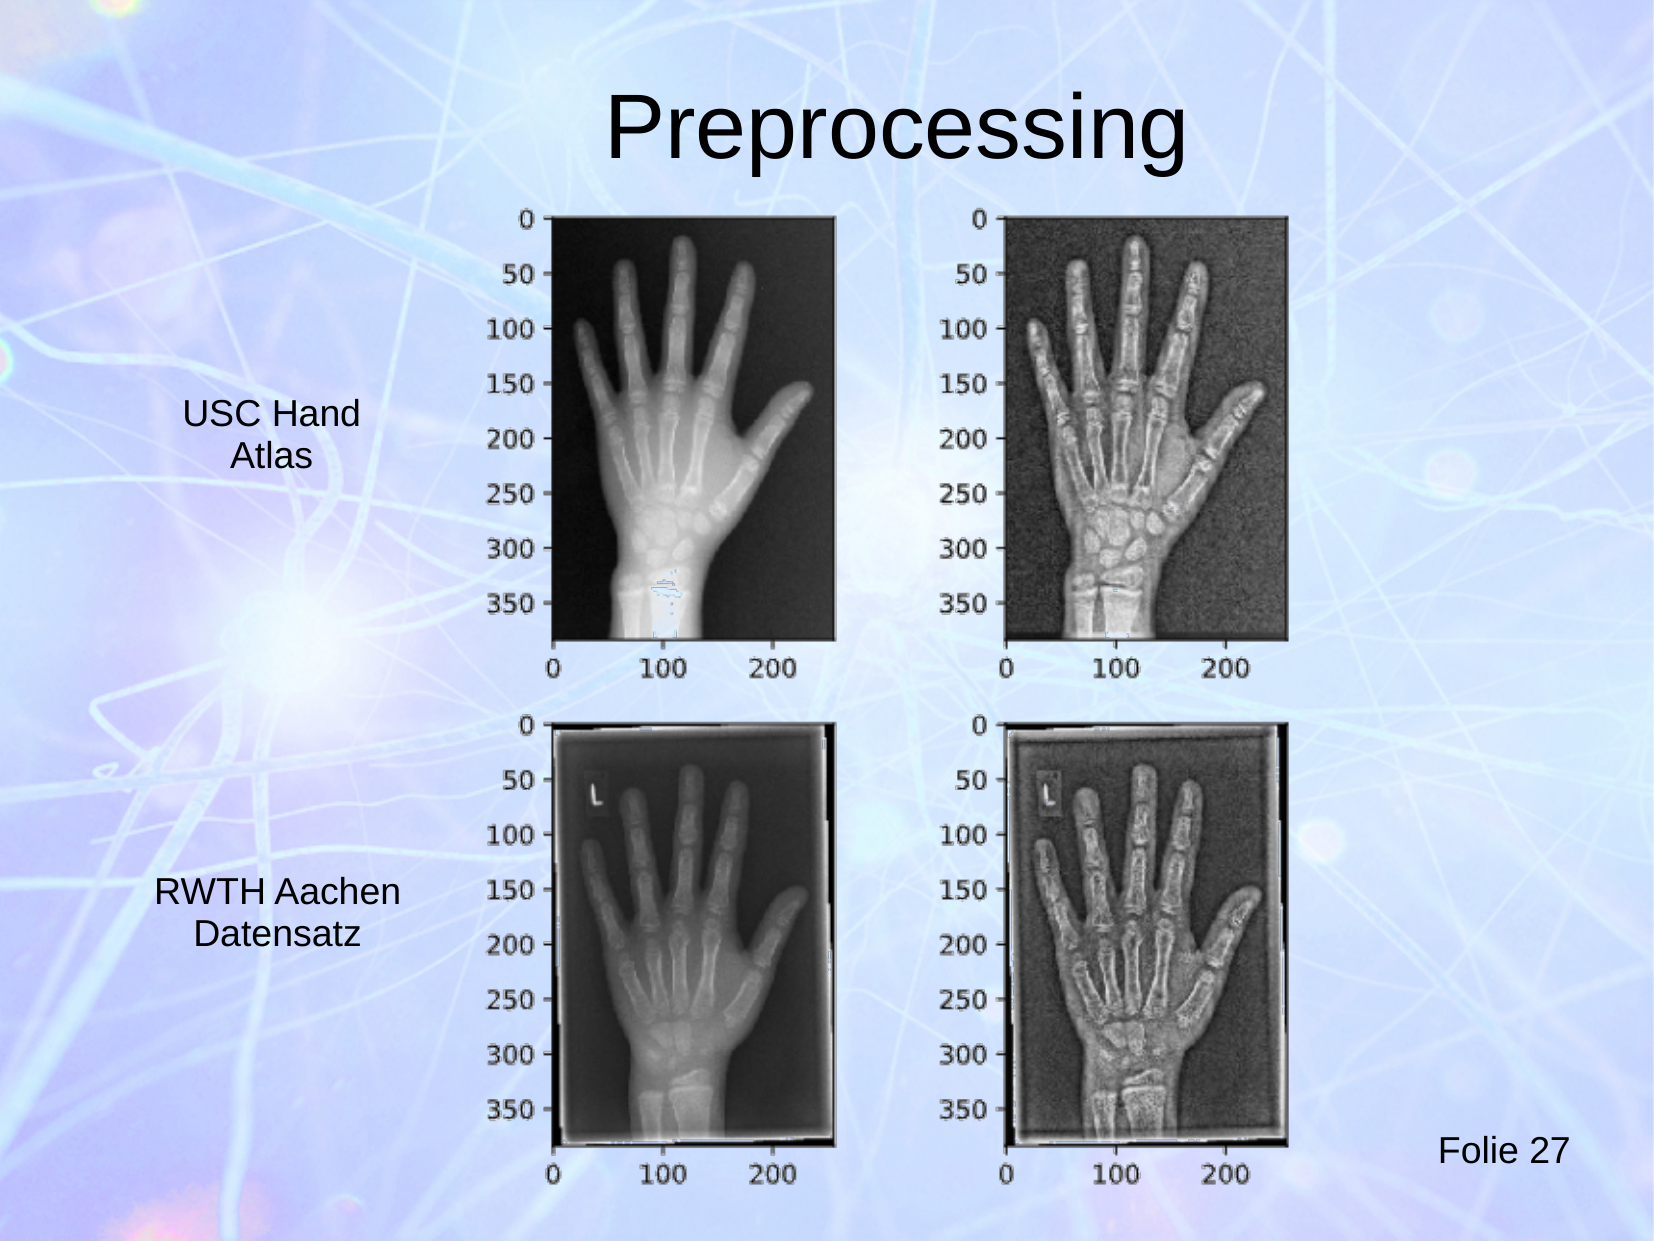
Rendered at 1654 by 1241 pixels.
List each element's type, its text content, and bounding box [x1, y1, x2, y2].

text_box RWTH Aachen Datensatz [129, 863, 426, 1004]
title Preprocessing [236, 23, 1560, 231]
picture [0, 0, 1654, 1241]
text_box USC Hand Atlas [153, 385, 390, 485]
